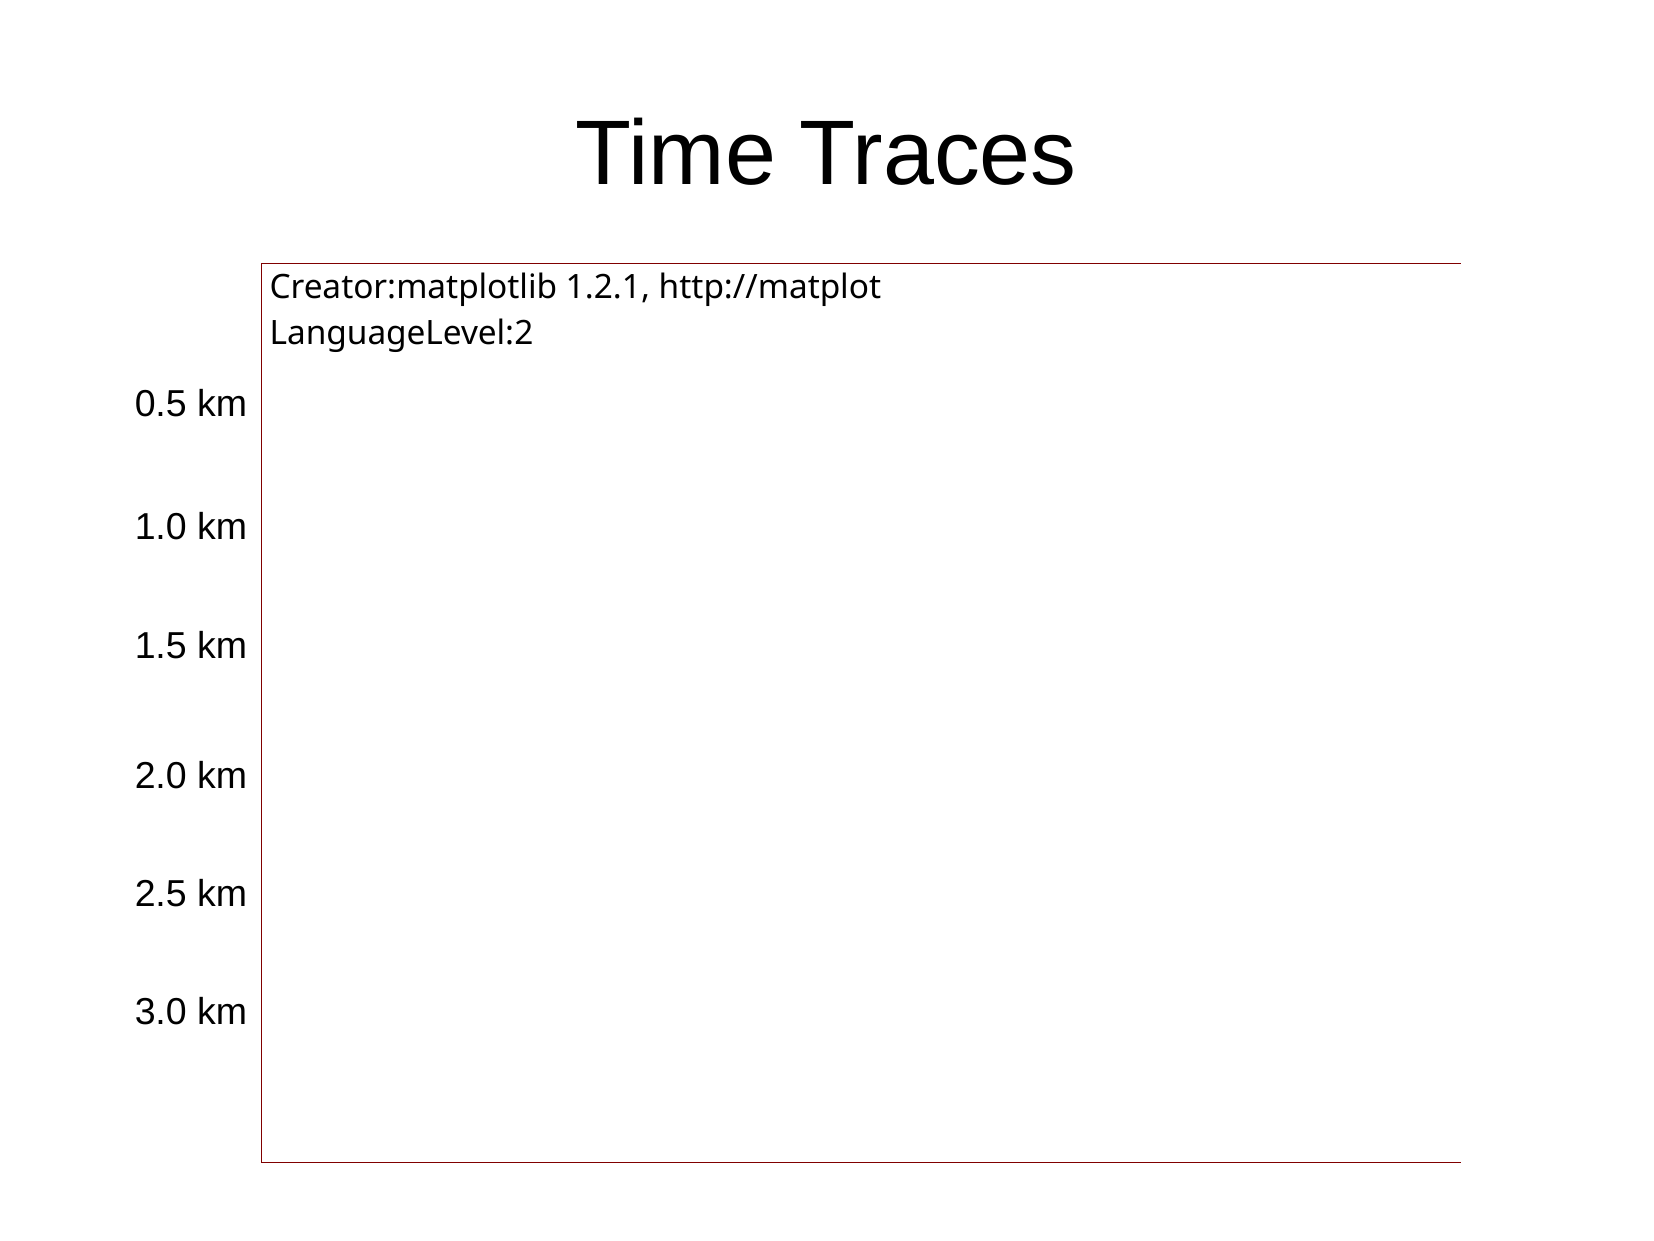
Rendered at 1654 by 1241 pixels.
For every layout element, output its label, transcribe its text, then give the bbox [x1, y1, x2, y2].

picture [258, 260, 1461, 1163]
text_box 1.5 km [120, 617, 319, 674]
text_box 3.0 km [120, 983, 319, 1041]
title Time Traces [82, 49, 1571, 257]
text_box 0.5 km [120, 375, 319, 432]
text_box 1.0 km [120, 498, 319, 556]
text_box 2.0 km [120, 747, 319, 804]
text_box 2.5 km [120, 865, 319, 922]
